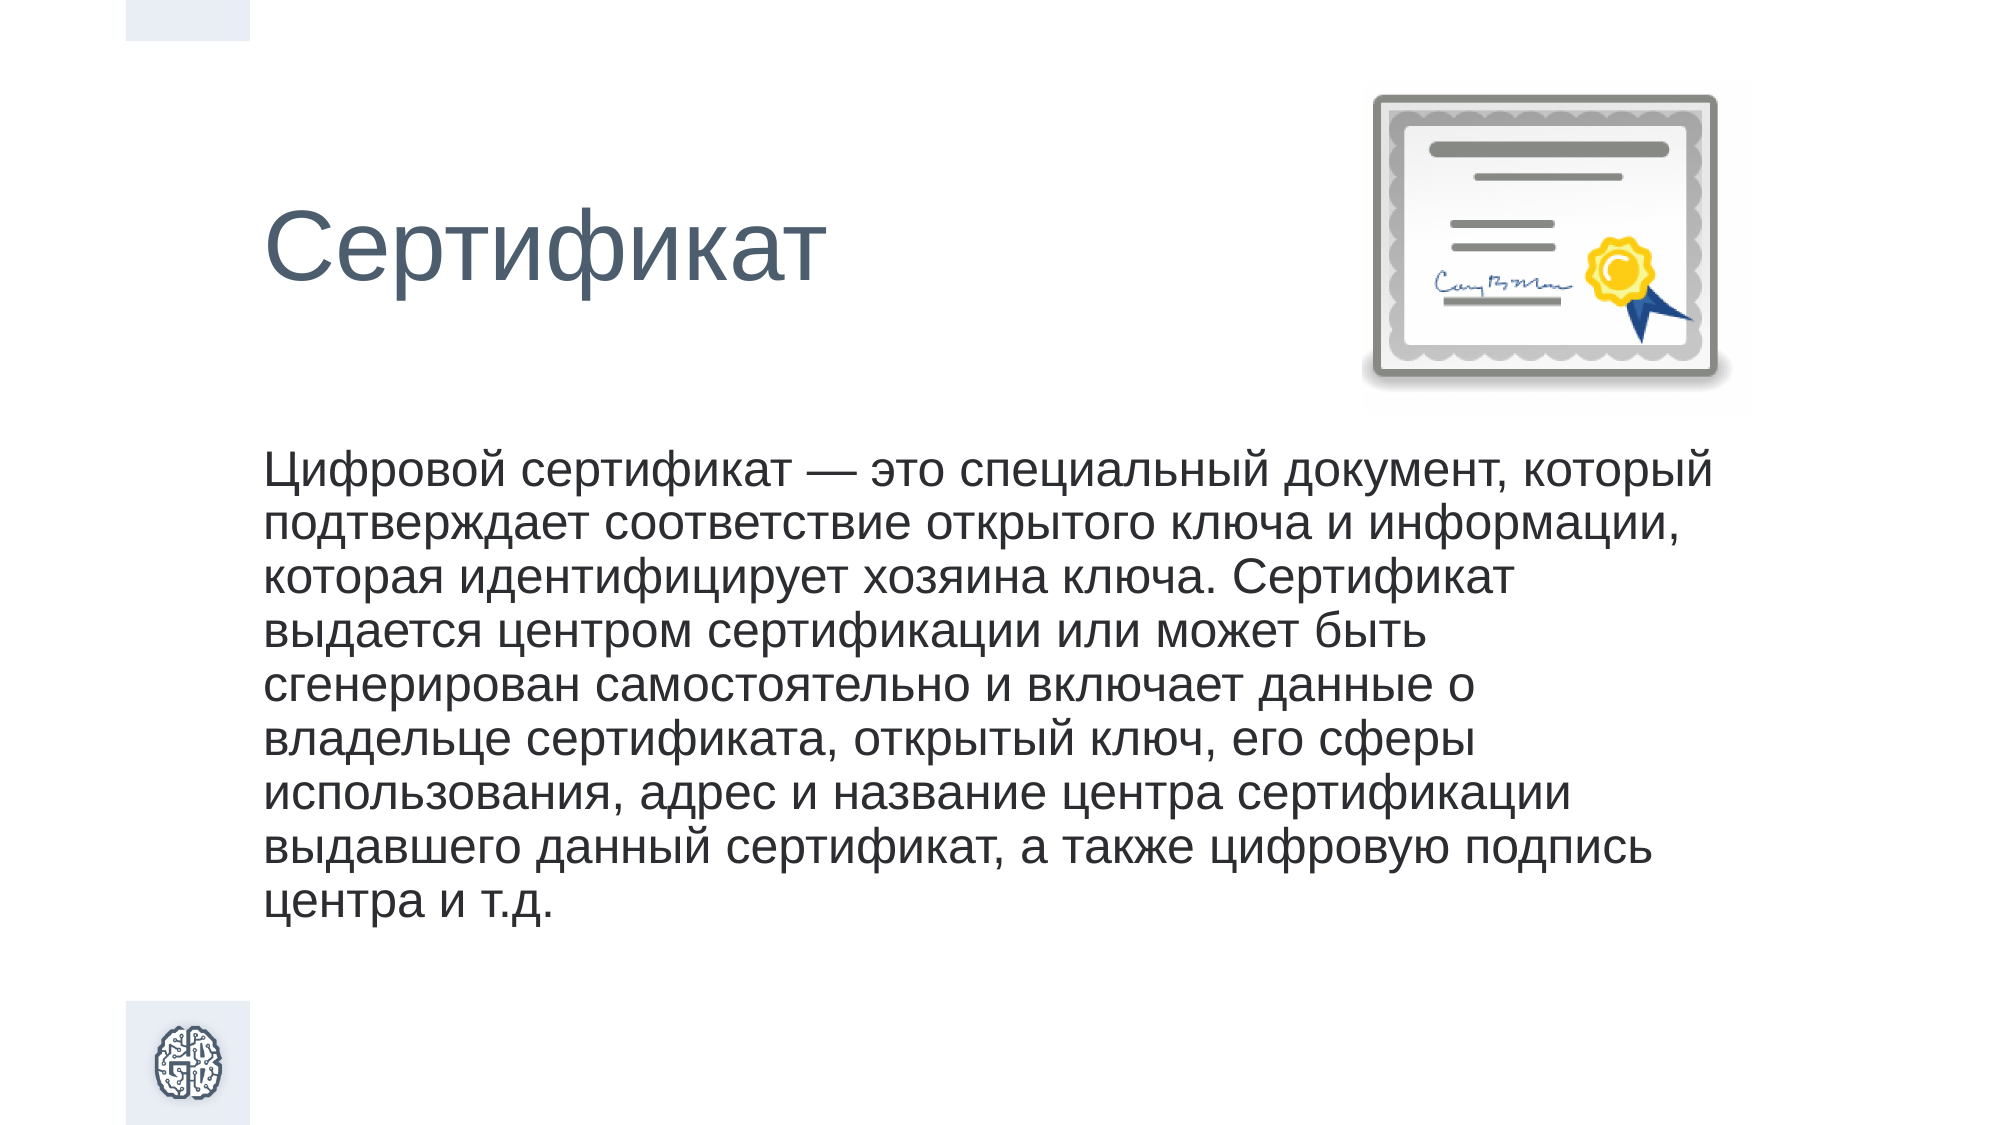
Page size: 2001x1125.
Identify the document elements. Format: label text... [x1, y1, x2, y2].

picture [144, 1016, 232, 1110]
list Цифровой сертификат — это специальный документ, который подтверждает соответствие открытого ключа и информации, которая идентифицирует хозяина ключа. Сертификат выдается центром сертификации или может быть сгенерирован самостоятельно и включает данные о владельце сертификата, открытый ключ, его сферы использования, адрес и название центра сертификации выдавшего данный сертификат, а также цифровую подпись центра и т.д. [248, 431, 1752, 941]
picture [1362, 82, 1752, 414]
title Сертификат [248, 124, 1362, 372]
